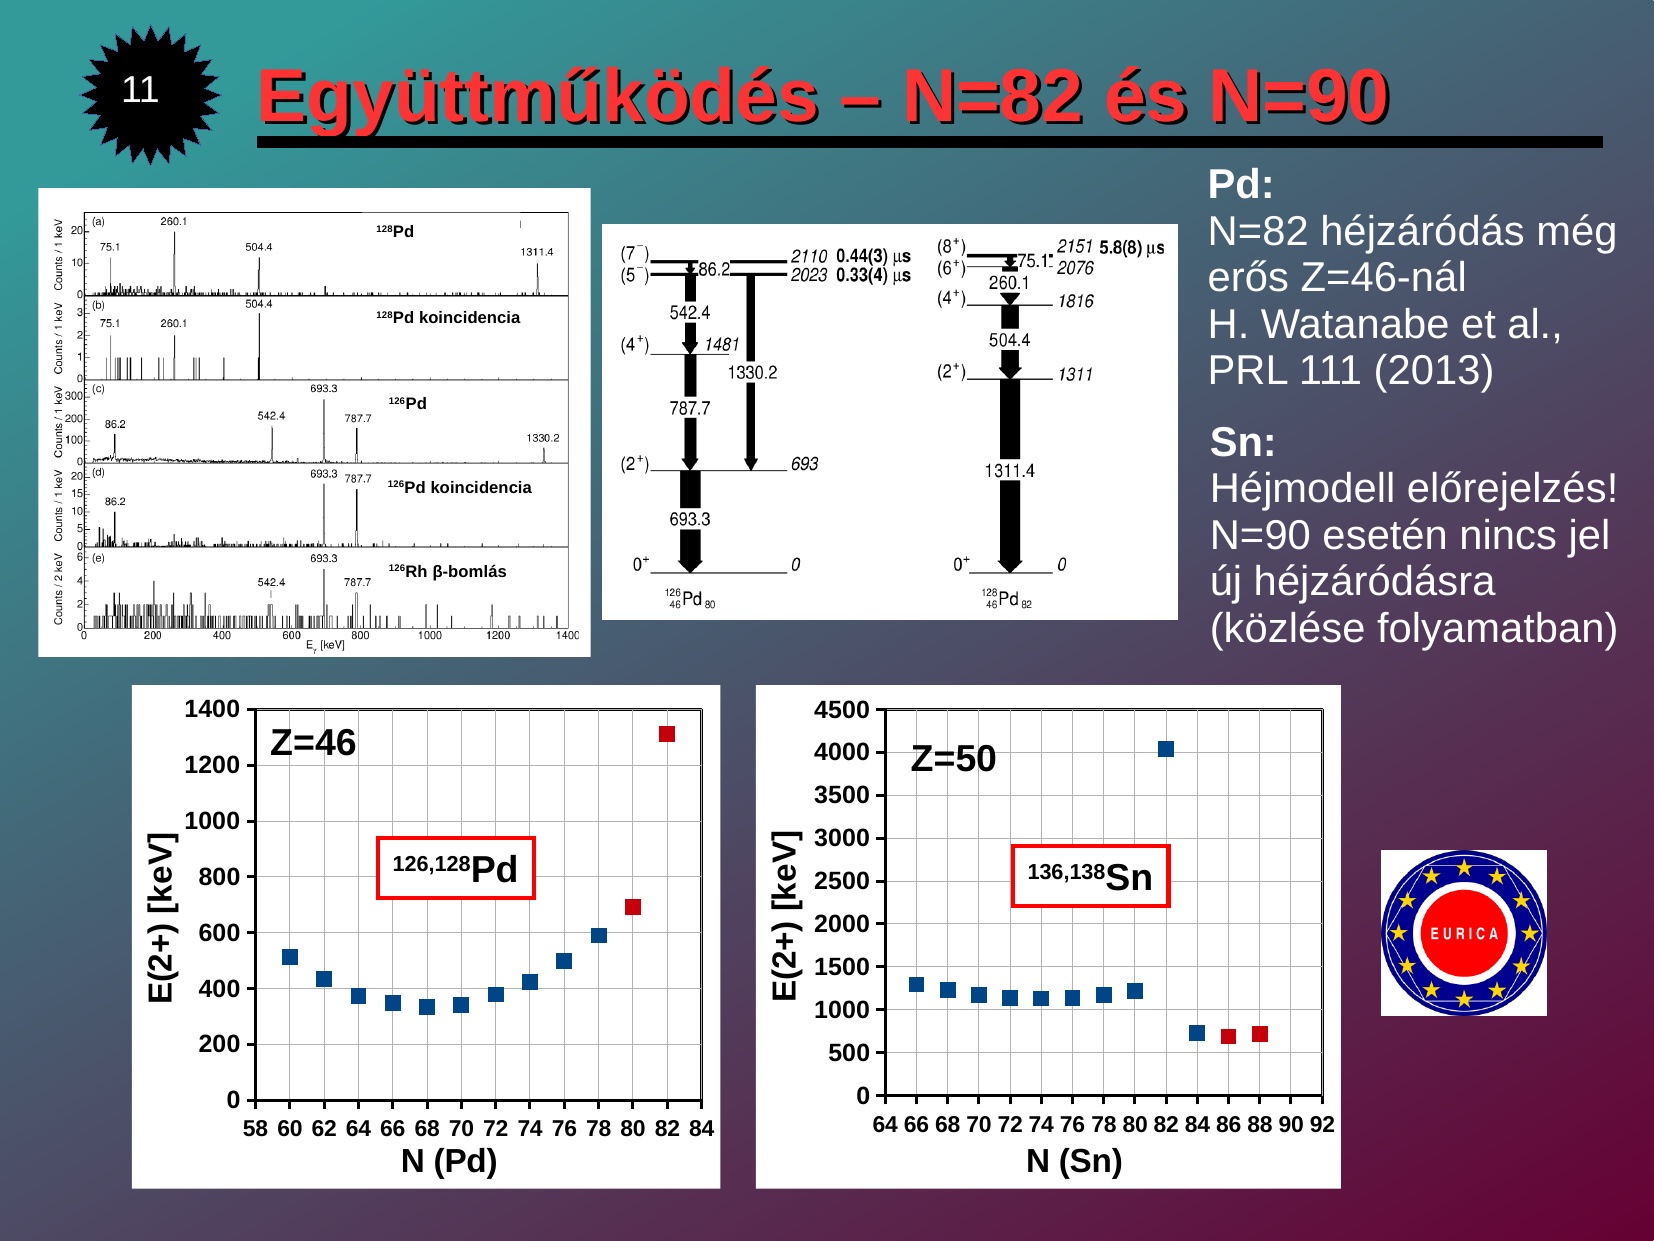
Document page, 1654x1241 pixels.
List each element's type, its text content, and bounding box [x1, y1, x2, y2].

text_box Z=50 [895, 723, 1013, 781]
text_box 136,138Sn [1012, 845, 1169, 907]
text_box 11 [106, 61, 178, 119]
text_box 126Rh β-bomlás [374, 551, 548, 590]
text_box [79, 24, 222, 166]
picture [1381, 850, 1547, 1016]
text_box 126Pd koincidencia [373, 467, 560, 506]
text_box Z=46 [255, 707, 372, 765]
text_box Sn: Héjmodell előrejelzés! N=90 esetén nincs jel új héjzáródásra (közlése folyamatban) [1195, 411, 1634, 659]
chart [131, 685, 721, 1189]
text_box 128Pd koincidencia [361, 298, 548, 336]
title Együttműködés – N=82 és N=90 [256, 52, 1592, 136]
picture [602, 224, 1182, 626]
picture [38, 188, 591, 662]
text_box 126,128Pd [378, 837, 534, 899]
text_box 126Pd [374, 384, 533, 422]
chart [755, 685, 1341, 1189]
text_box 128Pd [361, 212, 521, 250]
text_box Pd: N=82 héjzáródás még erős Z=46-nál H. Watanabe et al., PRL 111 (2013) [1192, 153, 1633, 401]
